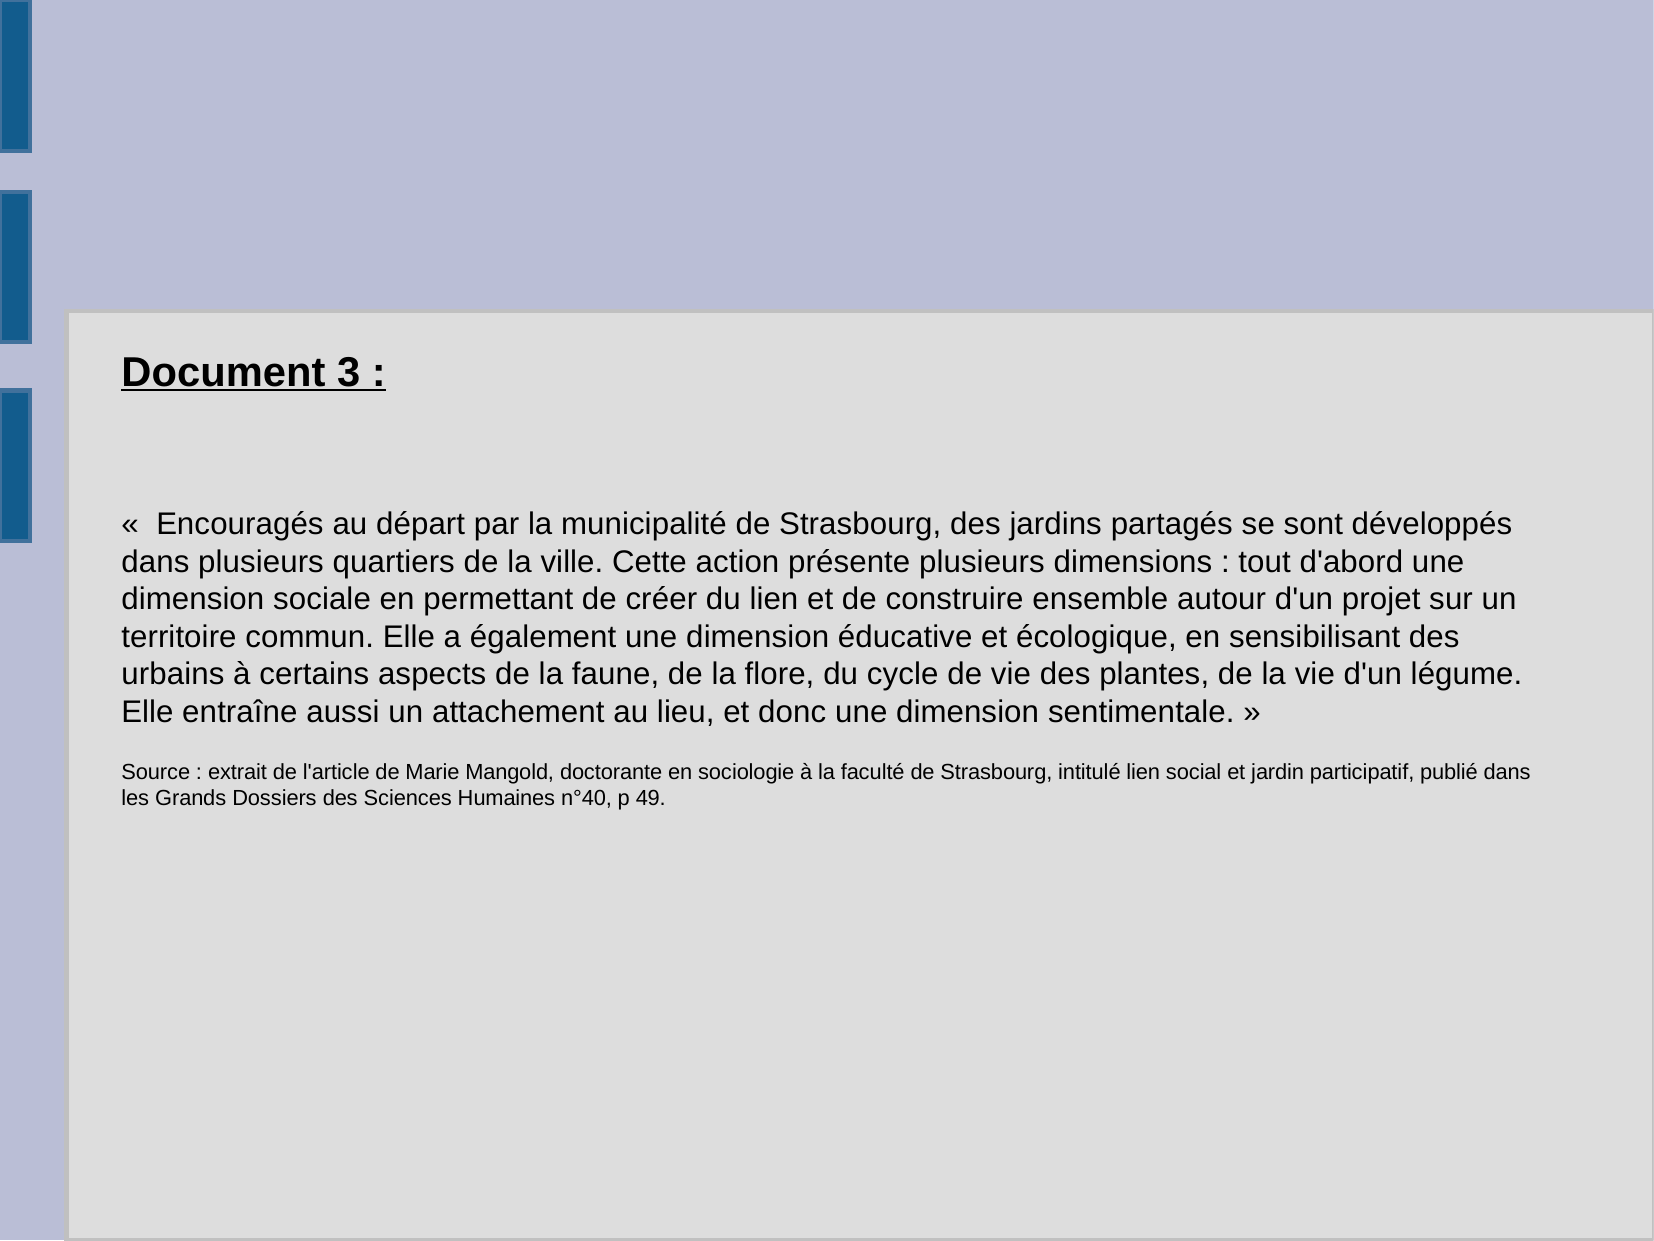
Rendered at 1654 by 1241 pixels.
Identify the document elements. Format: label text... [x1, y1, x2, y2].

list Document 3 : « Encouragés au départ par la municipalité de Strasbourg, des jardins partagés se sont développés dans plusieurs quartiers de la ville. Cette action présente plusieurs dimensions : tout d'abord une dimension sociale en permettant de créer du lien et de construire ensemble autour d'un projet sur un territoire commun. Elle a également une dimension éducative et écologique, en sensibilisant des urbains à certains aspects de la faune, de la flore, du cycle de vie des plantes, de la vie d'un légume. Elle entraîne aussi un attachement au lieu, et donc une dimension sentimentale. » Source : extrait de l'article de Marie Mangold, doctorante en sociologie à la faculté de Strasbourg, intitulé lien social et jardin participatif, publié dans les Grands Dossiers des Sciences Humaines n°40, p 49. [121, 344, 1534, 1127]
